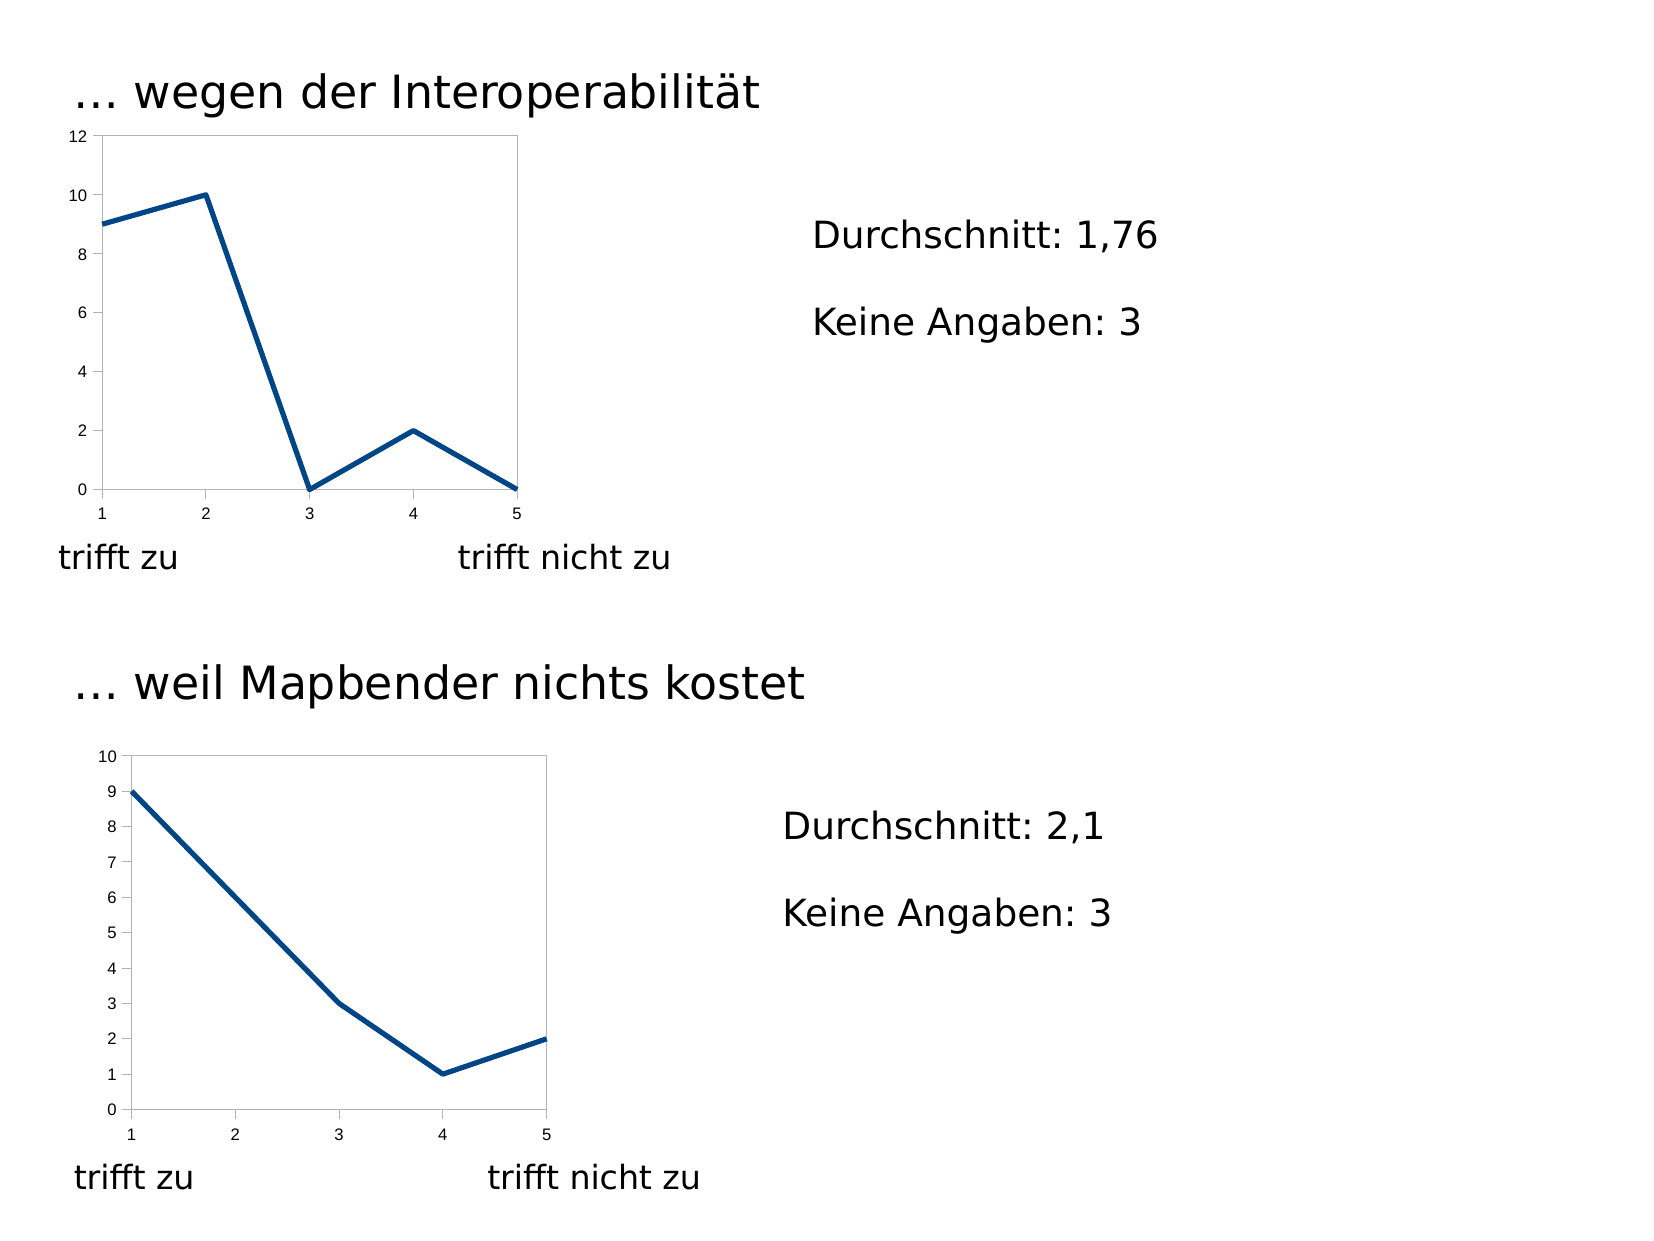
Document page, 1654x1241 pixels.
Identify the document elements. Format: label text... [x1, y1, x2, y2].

text_box Durchschnitt: 2,1 Keine Angaben: 3 [767, 797, 1182, 943]
text_box trifft zu [59, 1151, 210, 1205]
text_box trifft nicht zu [472, 1151, 768, 1211]
text_box trifft nicht zu [442, 531, 739, 585]
text_box … weil Mapbender nichts kostet [59, 649, 1152, 718]
text_box Durchschnitt: 1,76 Keine Angaben: 3 [797, 206, 1300, 353]
chart [88, 738, 561, 1152]
text_box trifft zu [43, 531, 207, 585]
chart [59, 118, 532, 532]
text_box … wegen der Interoperabilität [59, 59, 1152, 128]
